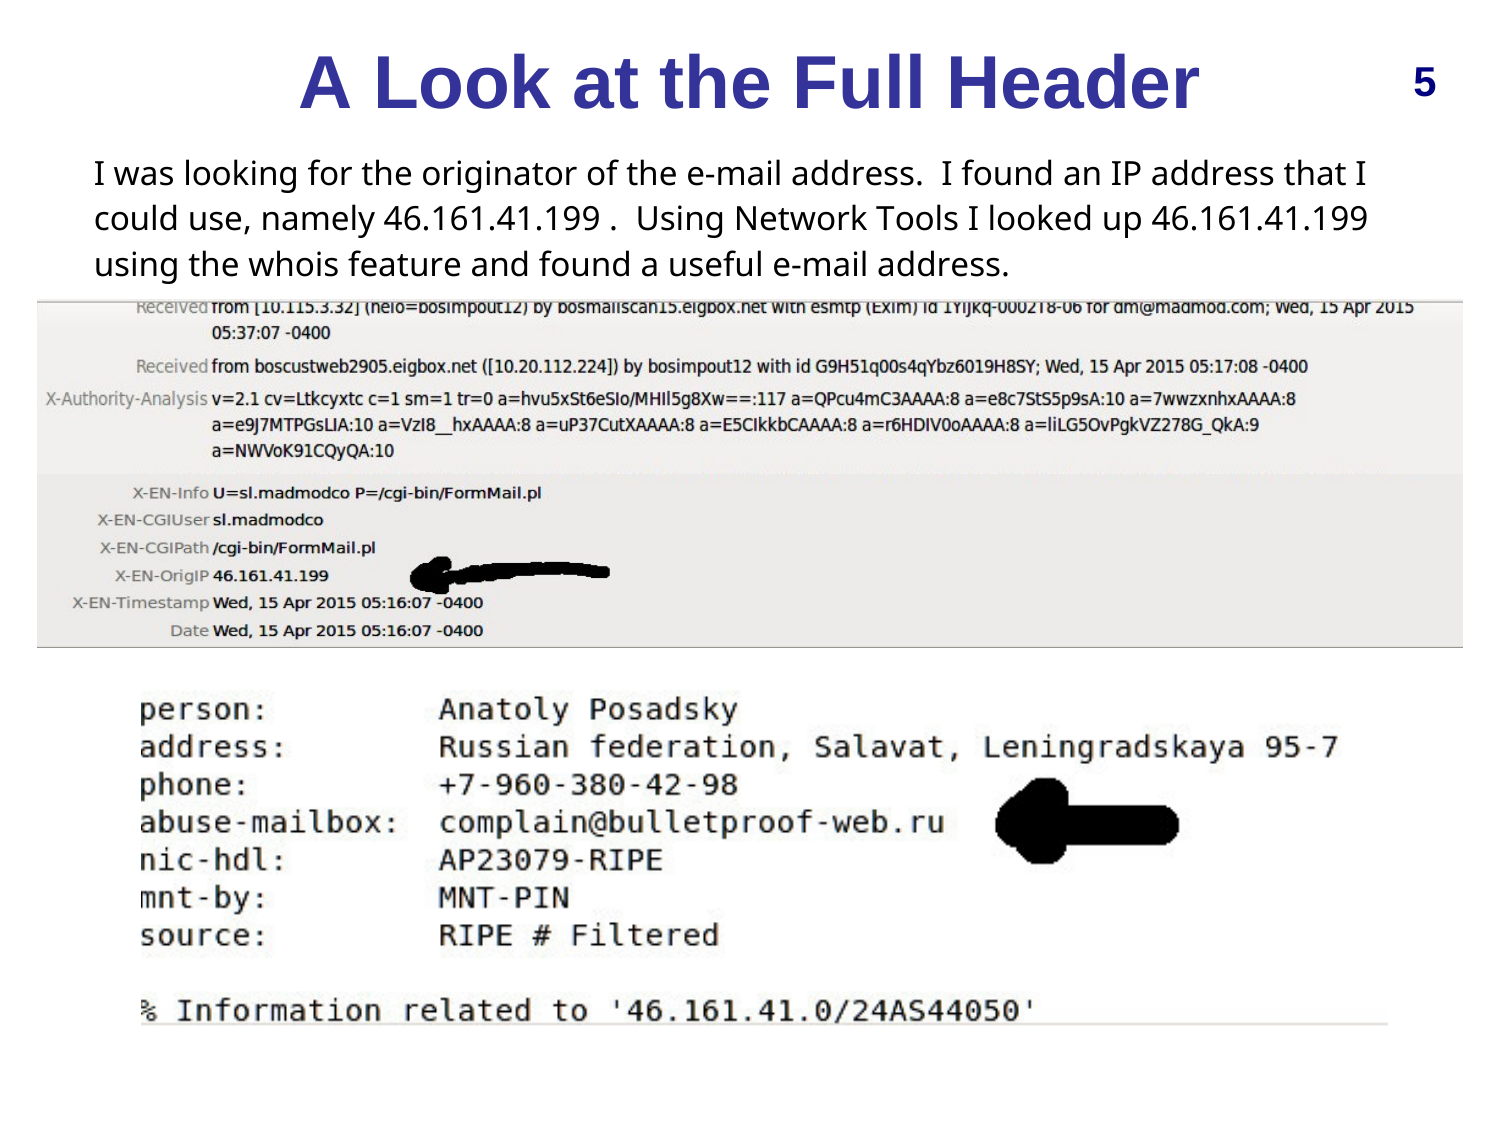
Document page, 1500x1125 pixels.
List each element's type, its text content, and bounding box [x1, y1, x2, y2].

picture [141, 674, 1388, 1034]
title A Look at the Full Header [187, 14, 1313, 149]
picture [37, 299, 1463, 648]
text_box 5 [1387, 47, 1463, 113]
list I was looking for the originator of the e-mail address. I found an IP address that I could use, namely 46.161.41.199 . Using Network Tools I looked up 46.161.41.199 using the whois feature and found a useful e-mail address. [37, 149, 1426, 263]
